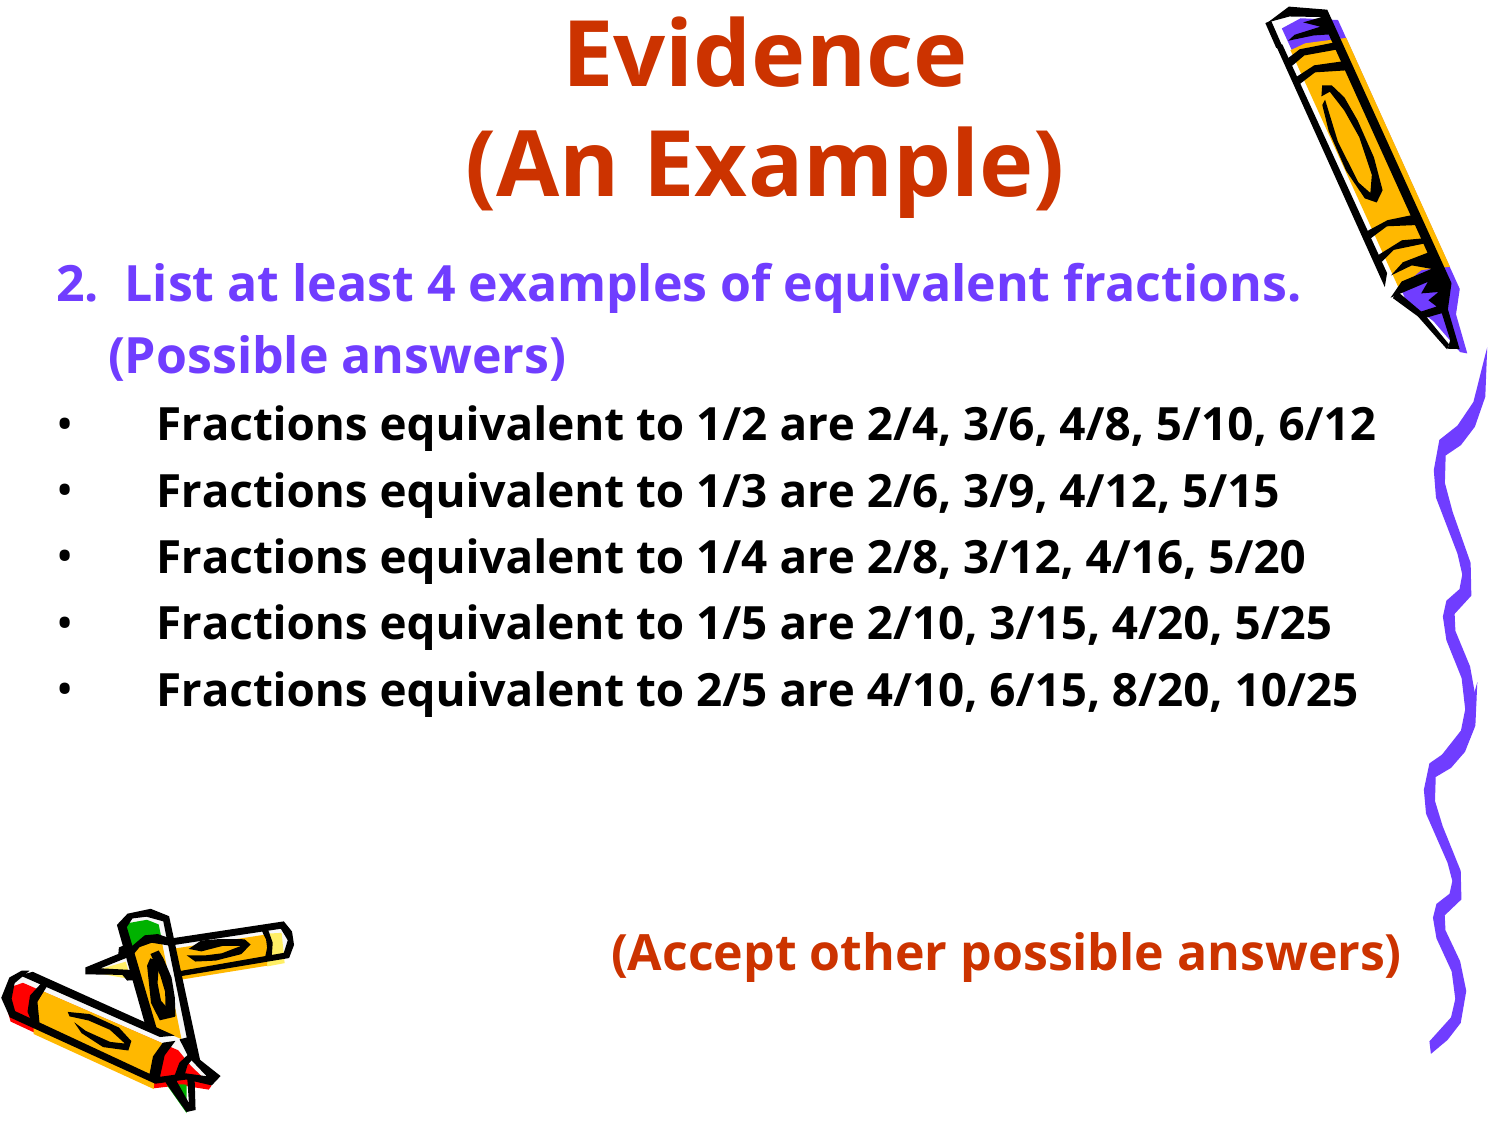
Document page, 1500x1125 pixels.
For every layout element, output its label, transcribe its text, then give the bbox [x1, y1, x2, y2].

text_box (Accept other possible answers) [596, 912, 1500, 989]
title Evidence (An Example) [201, 0, 1329, 223]
list 2. List at least 4 examples of equivalent fractions. (Possible answers) Fractions equivalent to 1/2 are 2/4, 3/6, 4/8, 5/10, 6/12 Fractions equivalent to 1/3 are 2/6, 3/9, 4/12, 5/15 Fractions equivalent to 1/4 are 2/8, 3/12, 4/16, 5/20 Fractions equivalent to 1/5 are 2/10, 3/15, 4/20, 5/25 Fractions equivalent to 2/5 are 4/10, 6/15, 8/20, 10/25 [41, 243, 1447, 844]
